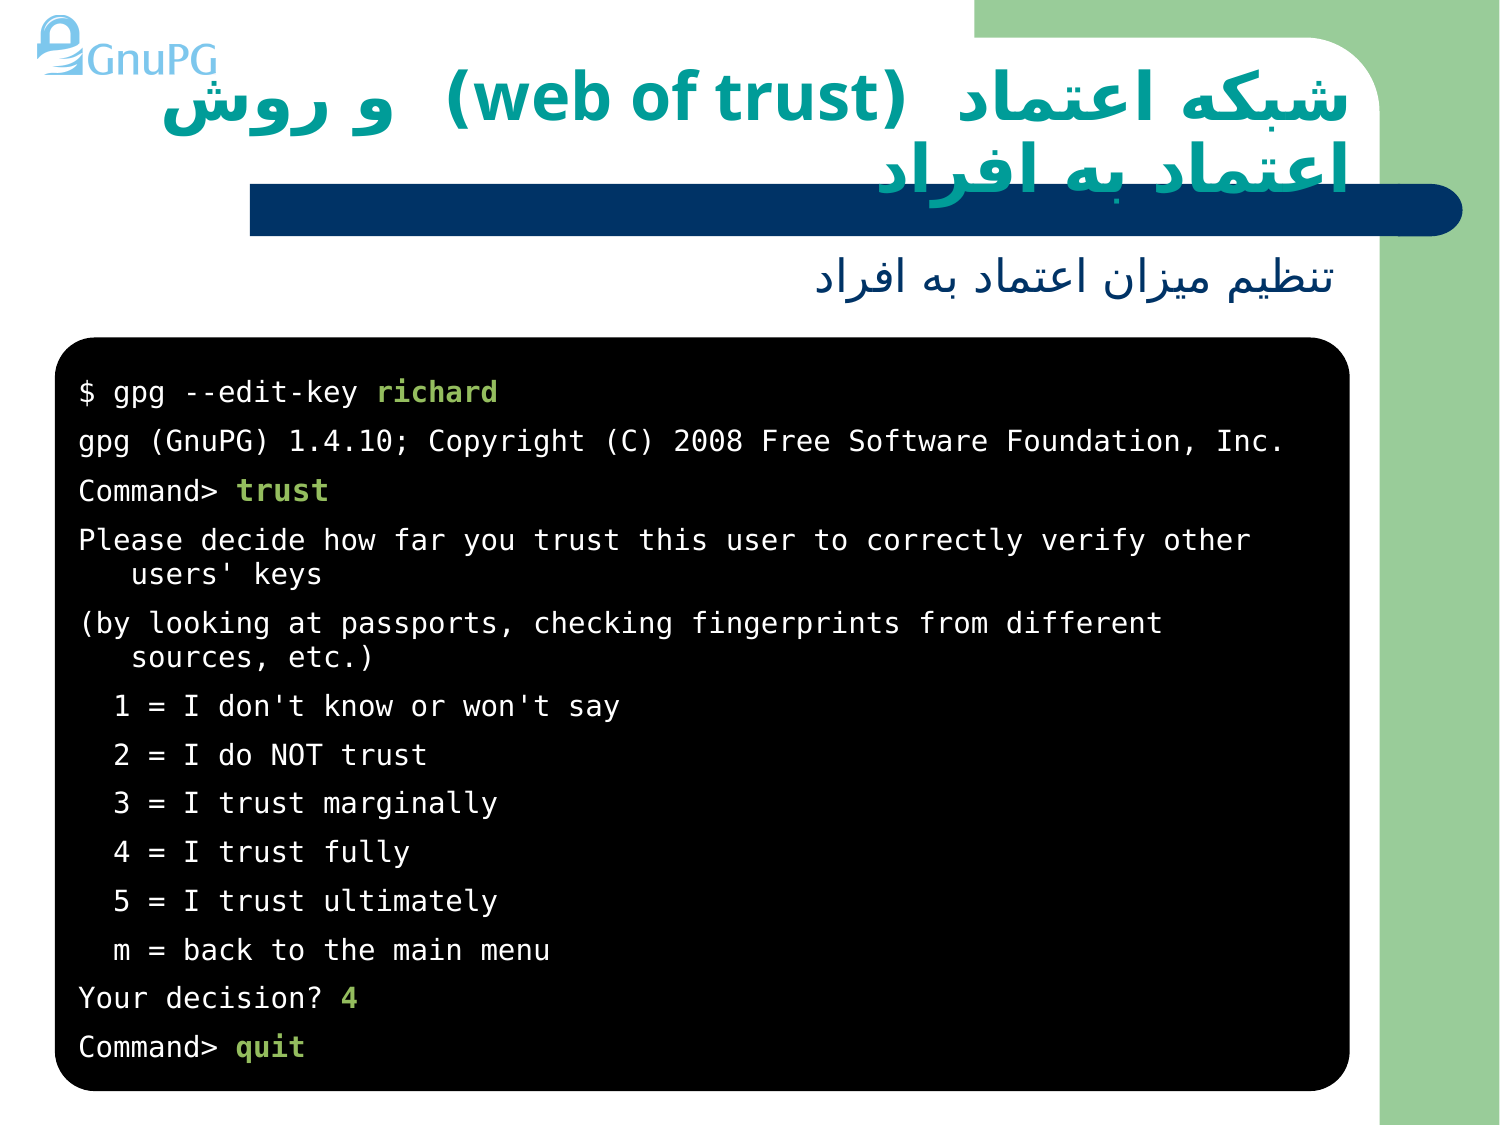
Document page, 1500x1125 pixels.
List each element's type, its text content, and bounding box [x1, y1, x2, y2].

list تنظیم میزان اعتماد به افراد [25, 250, 1339, 338]
title شبکه اعتماد (web of trust) و روش اعتماد به افراد [29, 49, 1353, 213]
text_box [54, 337, 1350, 1092]
list $ gpg --edit-key richard gpg (GnuPG) 1.4.10; Copyright (C) 2008 Free Software Foundation, Inc. Command> trust Please decide how far you trust this user to correctly verify other users' keys (by looking at passports, checking fingerprints from different sources, etc.) 1 = I don't know or won't say 2 = I do NOT trust 3 = I trust marginally 4 = I trust fully 5 = I trust ultimately m = back to the main menu Your decision? 4 Command> quit [75, 375, 1292, 1065]
